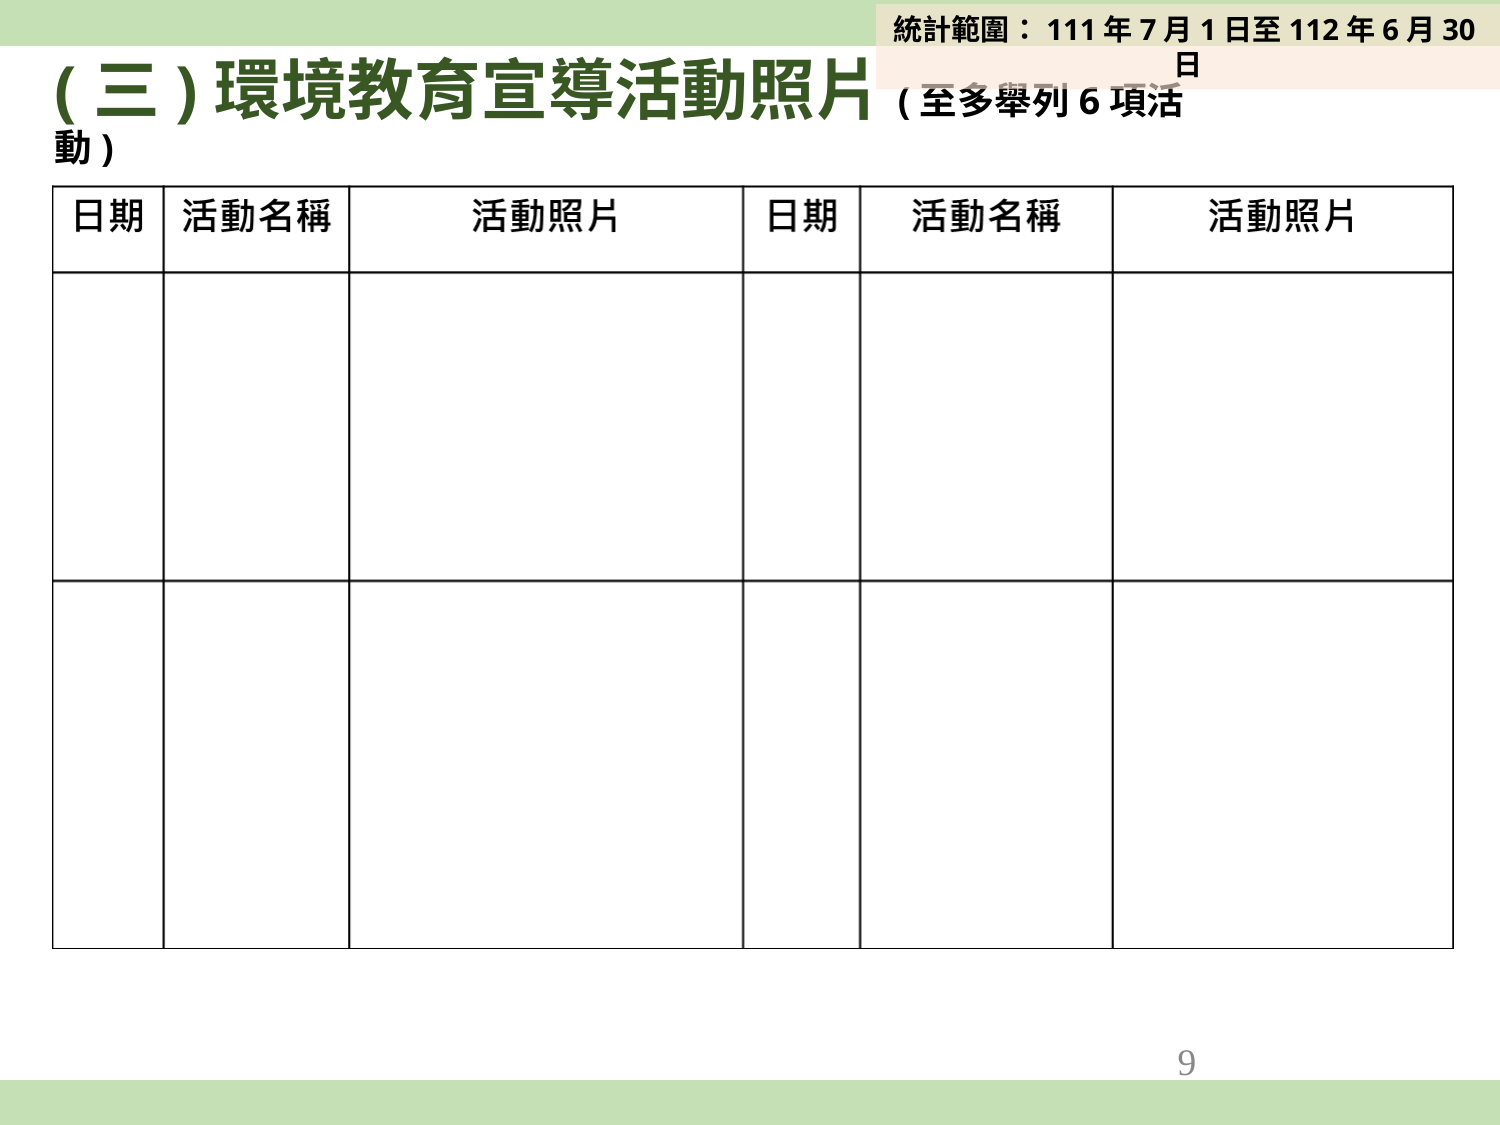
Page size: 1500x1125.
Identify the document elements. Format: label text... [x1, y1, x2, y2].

picture [52, 182, 1454, 950]
text_box 統計範圍：111年7月1日至112年6月30日 [876, 4, 1500, 89]
text_box 9 [1162, 1030, 1500, 1091]
text_box (三)環境教育宣導活動照片(至多舉列6項活動) [39, 49, 1221, 157]
